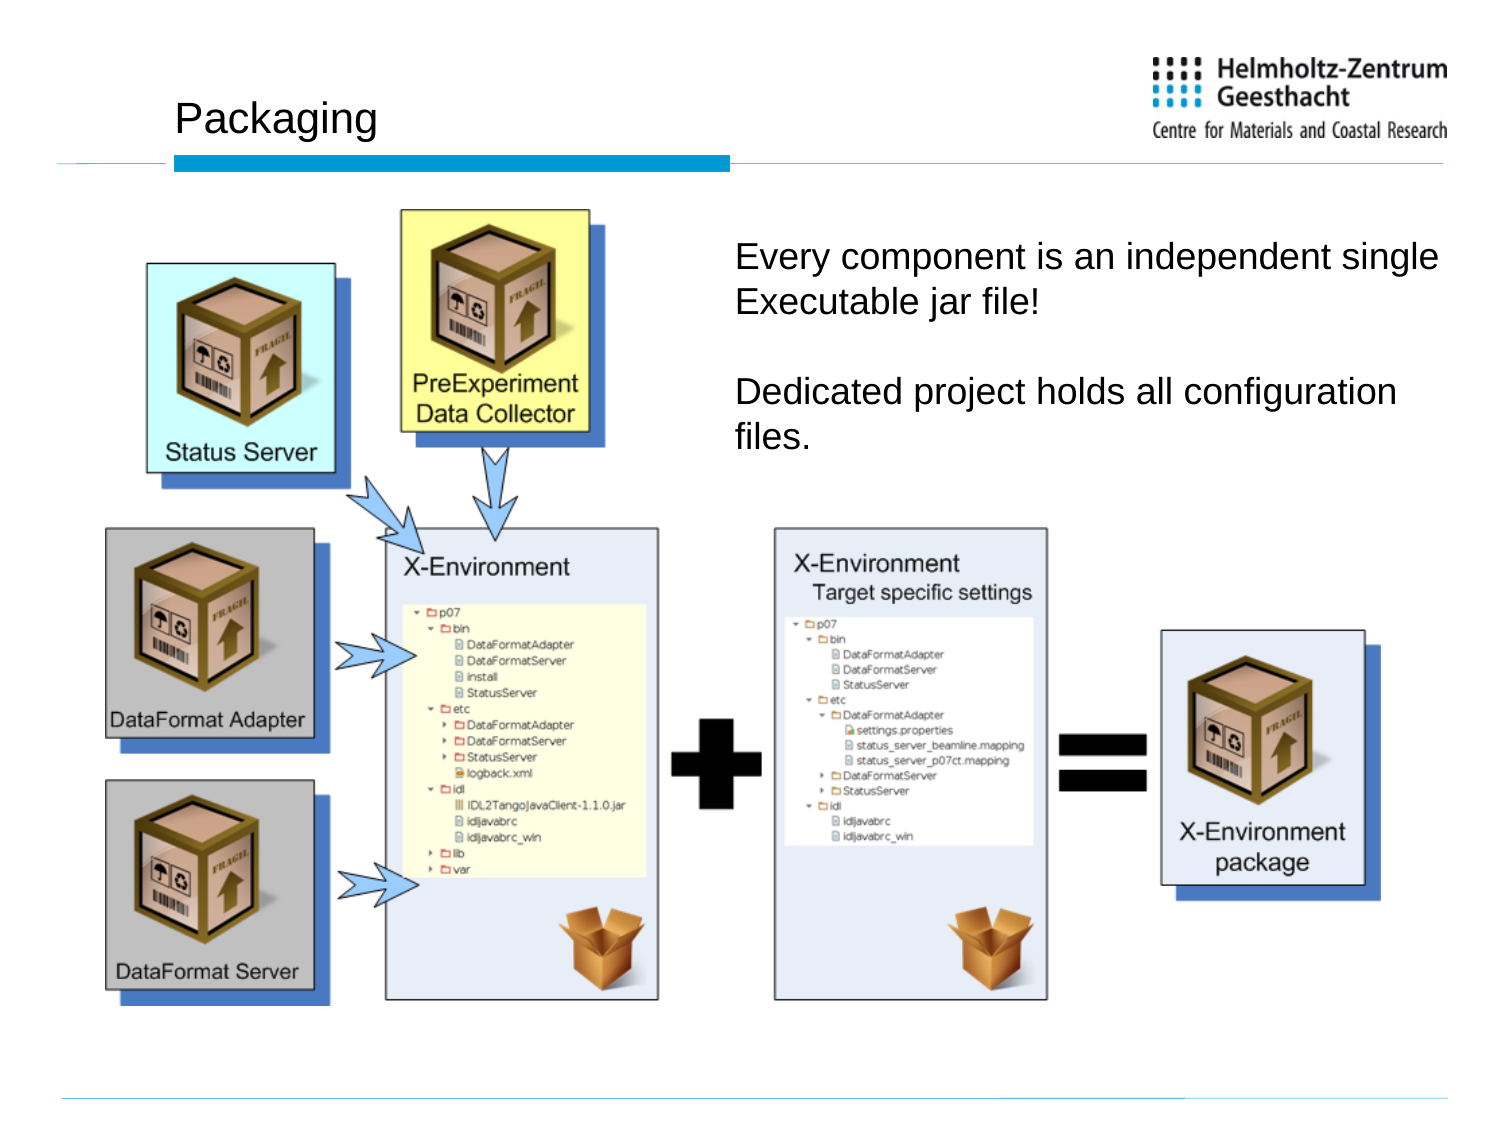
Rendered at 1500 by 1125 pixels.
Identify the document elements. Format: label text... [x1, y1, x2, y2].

picture [1153, 57, 1447, 138]
picture [105, 209, 1381, 1006]
text_box Packaging [174, 58, 1124, 143]
text_box Every component is an independent single Executable jar file! Dedicated project holds all configuration files. [720, 224, 1454, 465]
